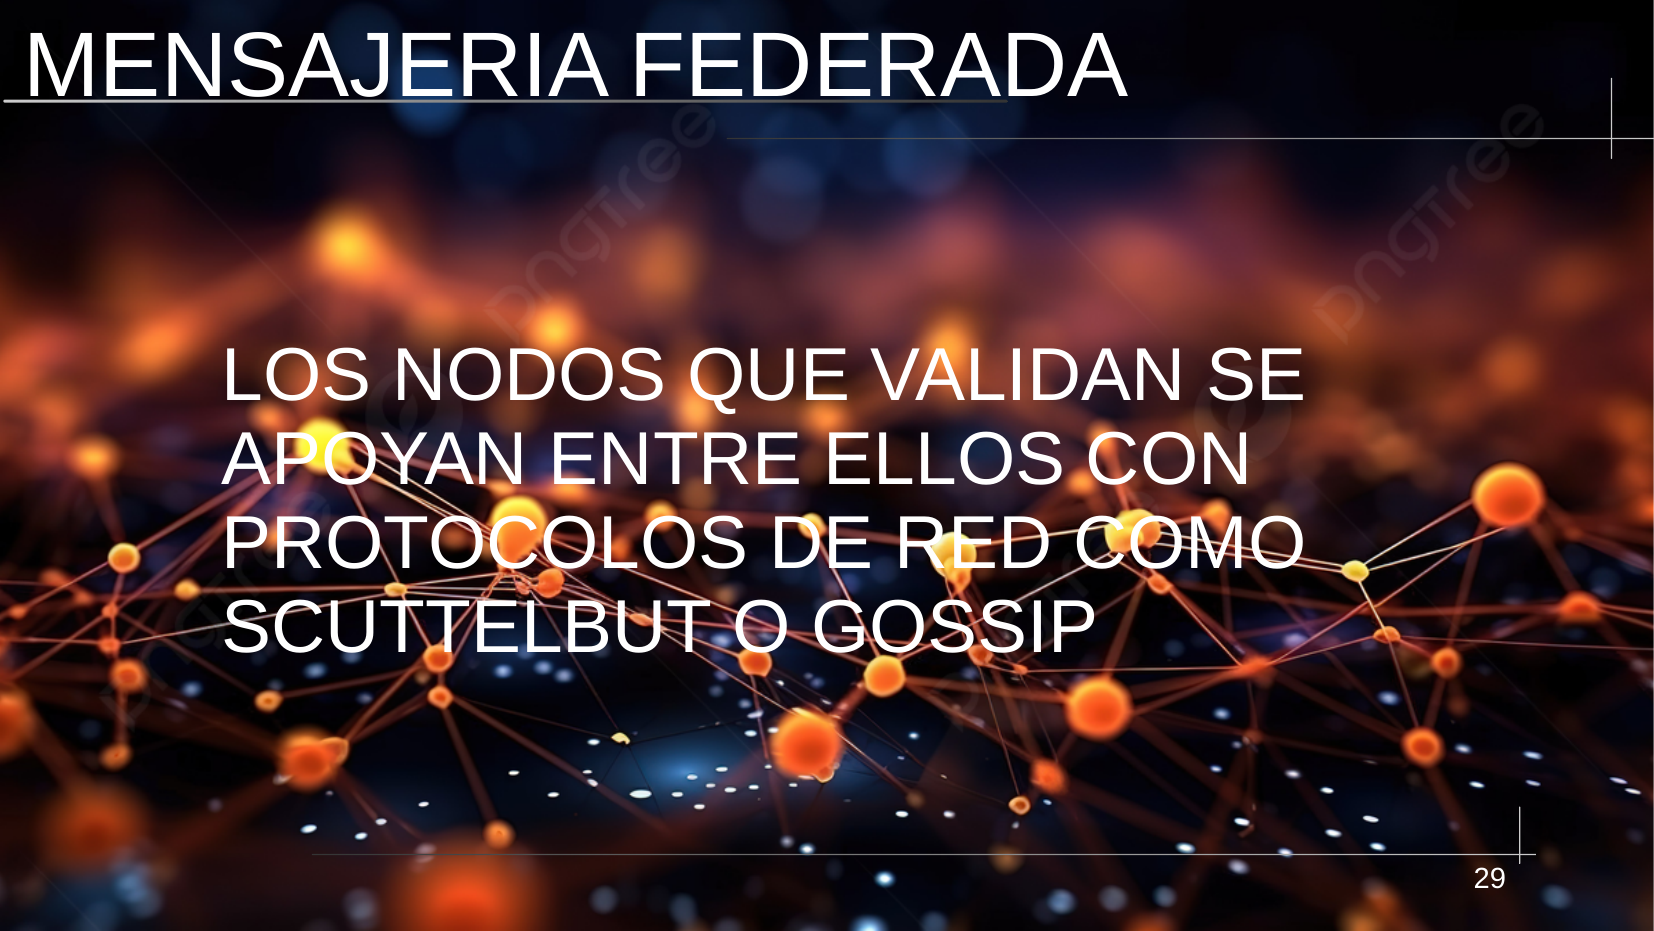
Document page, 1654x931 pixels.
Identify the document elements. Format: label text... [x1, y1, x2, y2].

title MENSAJERIA FEDERADA [23, 11, 1589, 119]
picture [0, 0, 1654, 931]
text_box LOS NODOS QUE VALIDAN SE APOYAN ENTRE ELLOS CON PROTOCOLOS DE RED COMO SCUTTELBUT O GOSSIP [206, 324, 1536, 382]
